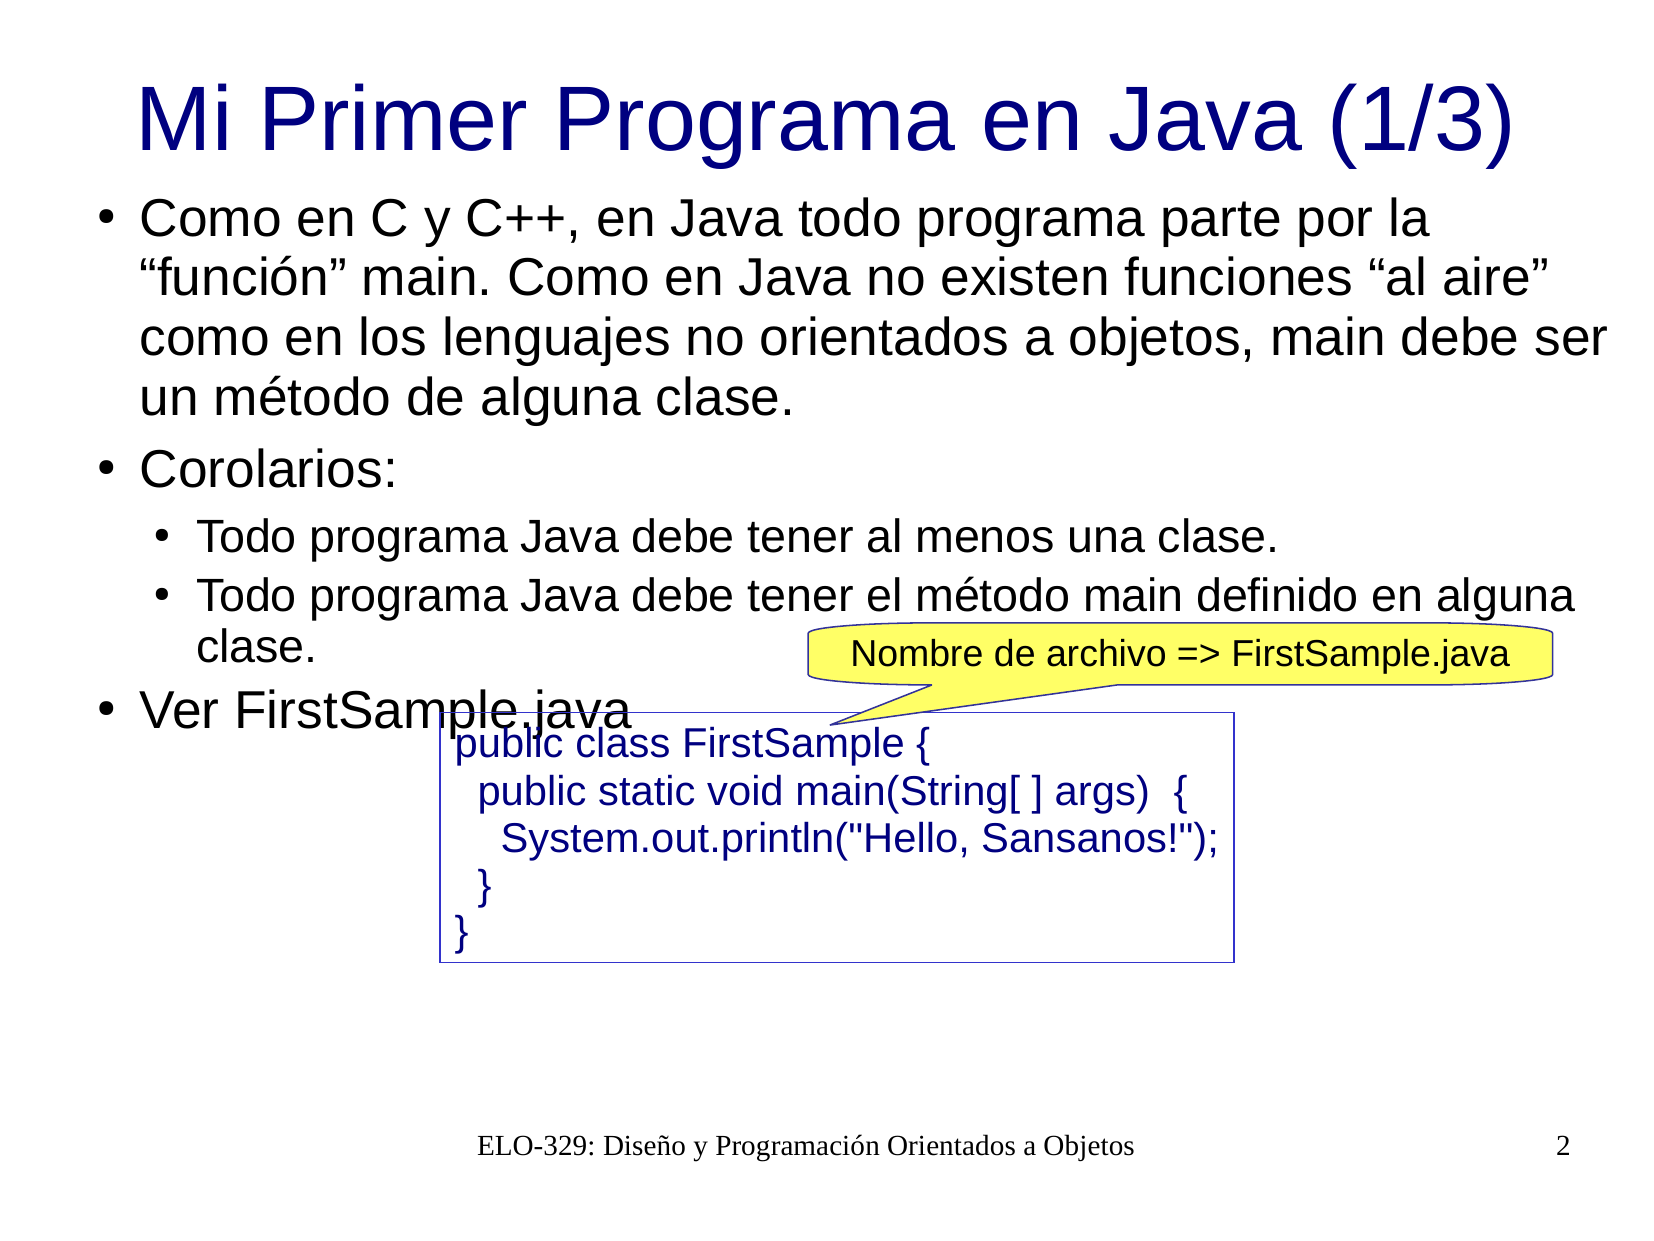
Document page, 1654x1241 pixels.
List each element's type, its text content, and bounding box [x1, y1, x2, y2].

list Como en C y C++, en Java todo programa parte por la “función” main. Como en Java no existen funciones “al aire” como en los lenguajes no orientados a objetos, main debe ser un método de alguna clase. Corolarios: Todo programa Java debe tener al menos una clase. Todo programa Java debe tener el método main definido en alguna clase. Ver FirstSample.java [82, 187, 1637, 741]
text_box public class FirstSample { public static void main(String[ ] args)‏ { System.out.println("Hello, Sansanos!"); } } [439, 712, 1235, 963]
title Mi Primer Programa en Java (1/3) [82, 49, 1571, 187]
text_box Nombre de archivo => FirstSample.java [808, 622, 1553, 726]
